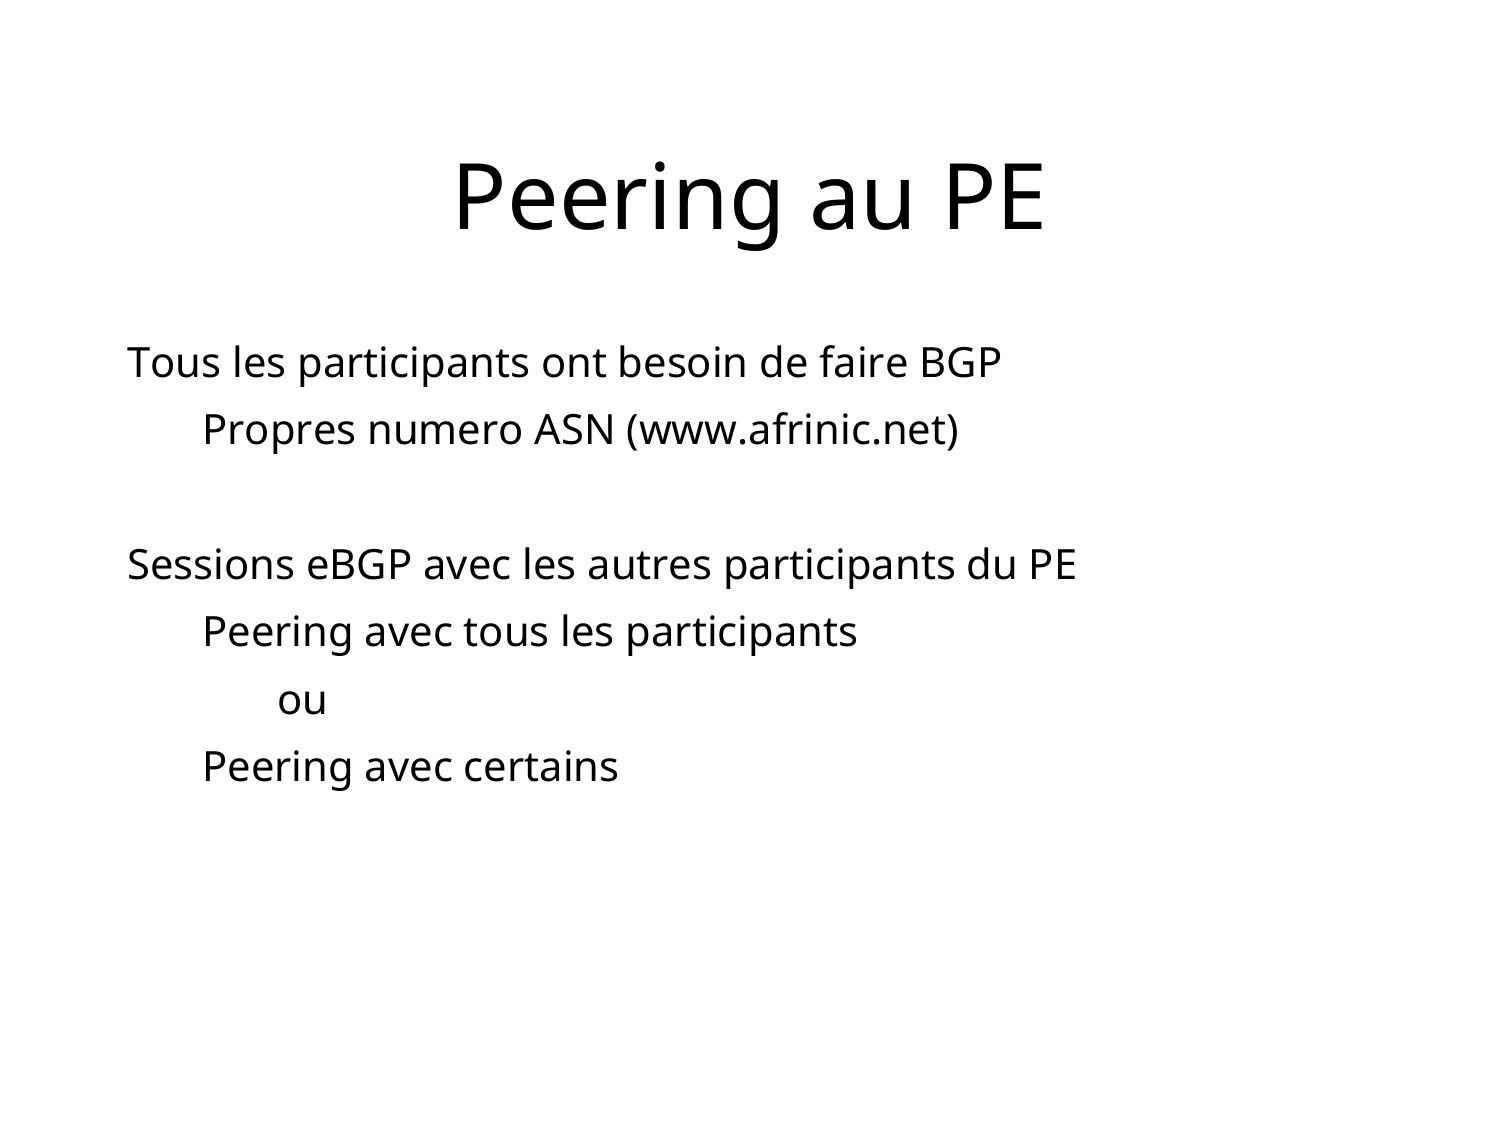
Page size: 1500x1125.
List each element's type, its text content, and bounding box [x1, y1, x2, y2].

title Peering au PE [112, 99, 1388, 288]
list Tous les participants ont besoin de faire BGP Propres numero ASN (www.afrinic.net) Sessions eBGP avec les autres participants du PE Peering avec tous les participants ou Peering avec certains [112, 324, 1388, 1001]
